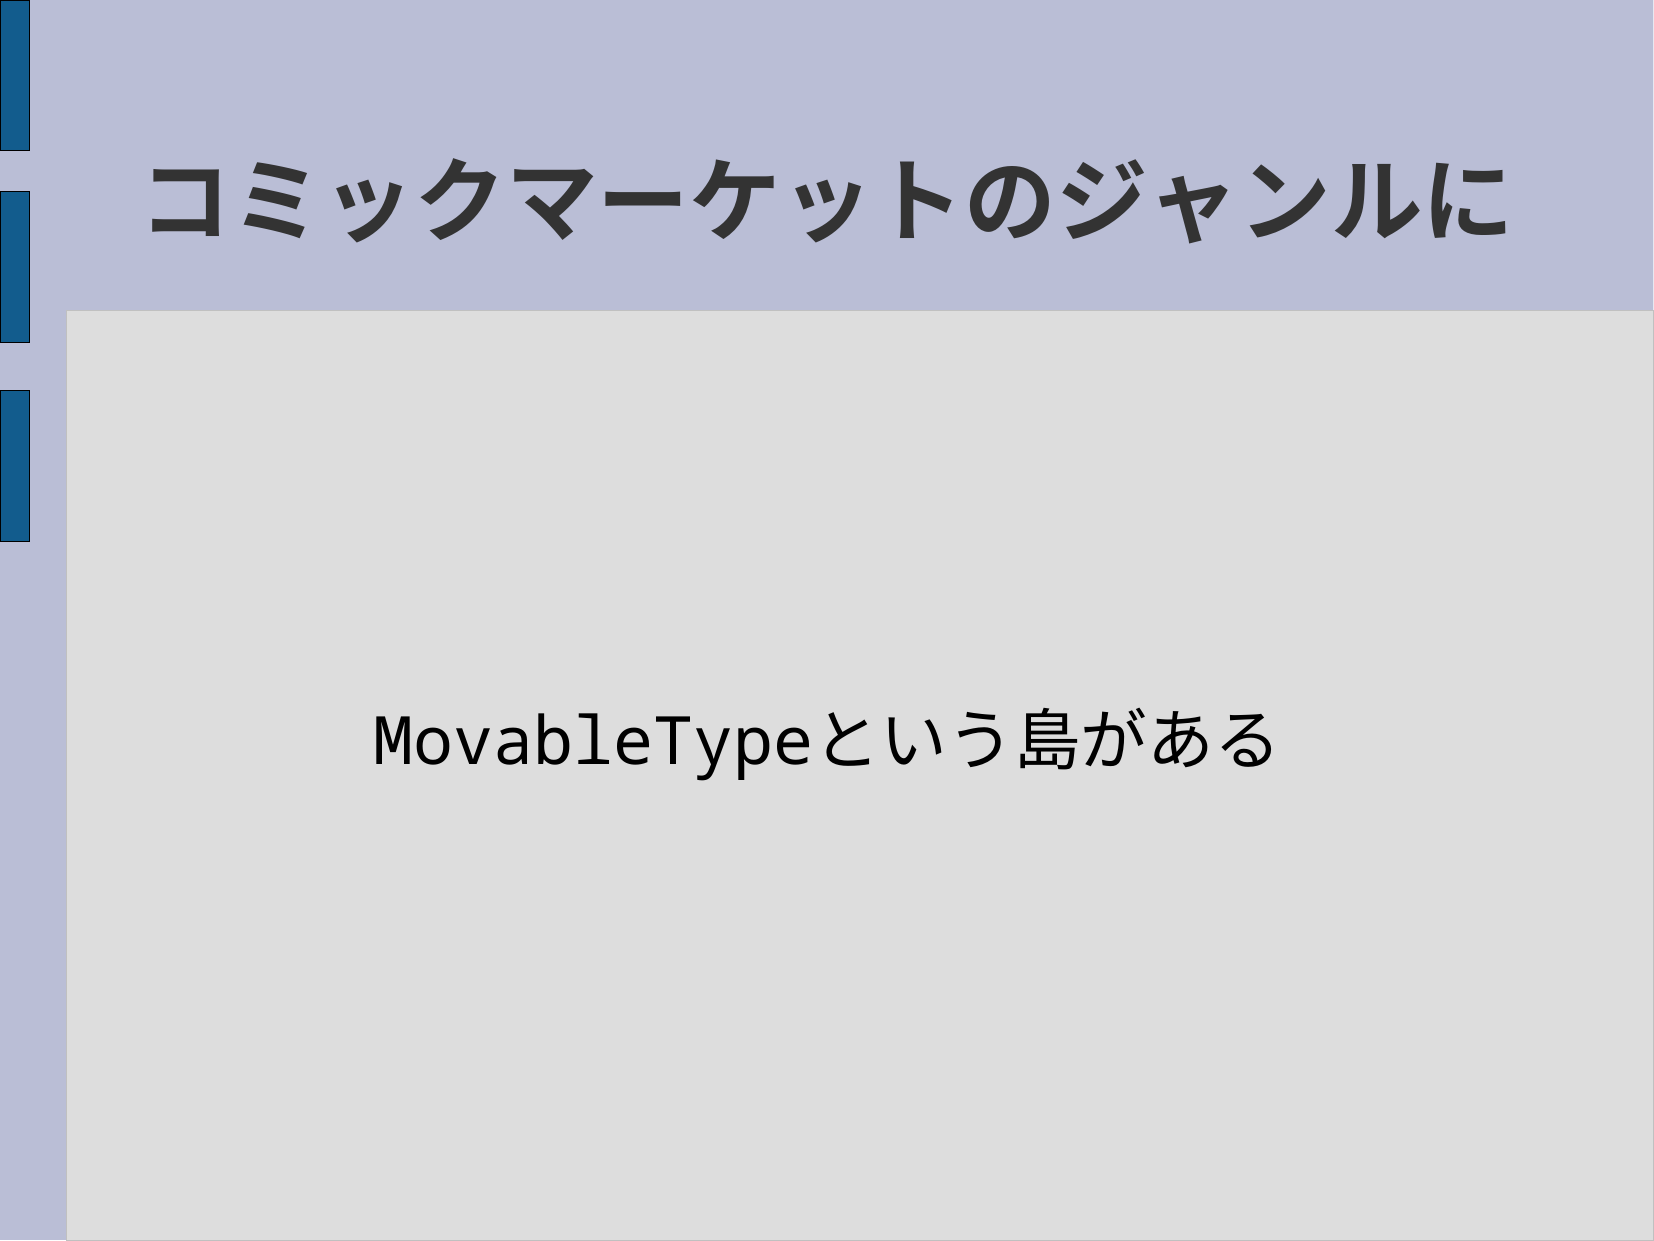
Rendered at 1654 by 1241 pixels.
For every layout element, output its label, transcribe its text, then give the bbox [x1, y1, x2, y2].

title コミックマーケットのジャンルに [121, 98, 1534, 291]
subtitle MovableTypeという島がある [121, 352, 1534, 1119]
